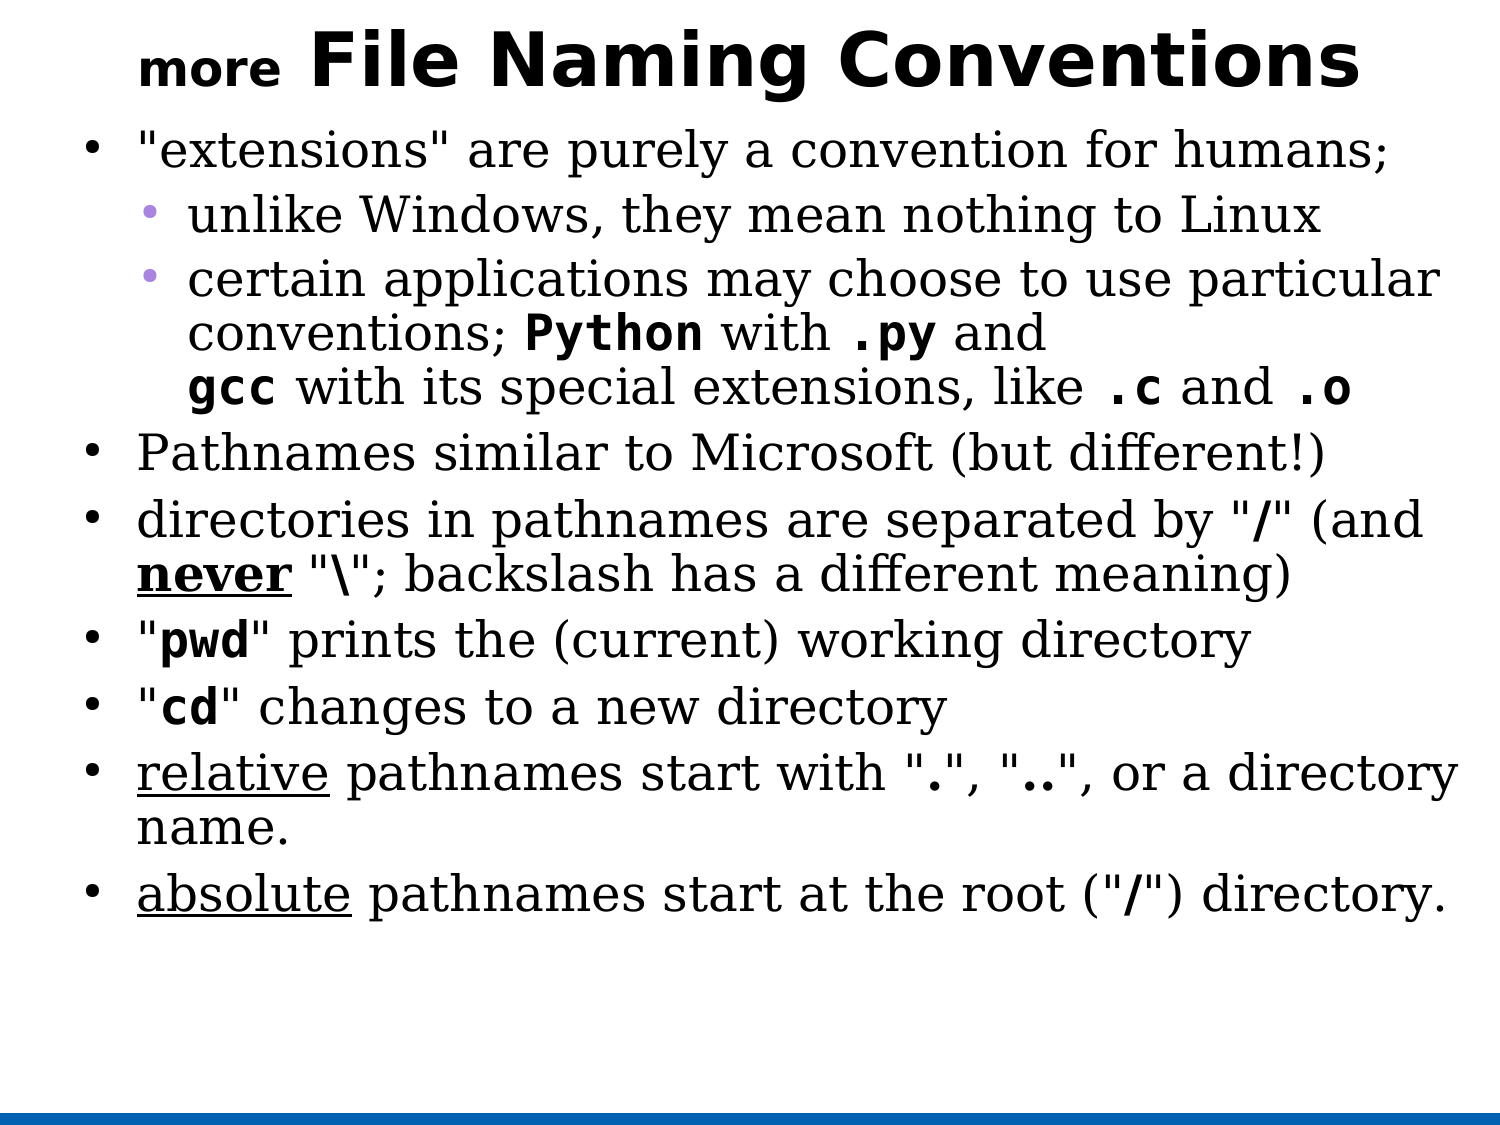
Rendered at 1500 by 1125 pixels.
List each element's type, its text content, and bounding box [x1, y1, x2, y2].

title more File Naming Conventions [37, 0, 1463, 113]
list "extensions" are purely a convention for humans; unlike Windows, they mean nothing to Linux certain applications may choose to use particular conventions; Python with .py and gcc with its special extensions, like .c and .o Pathnames similar to Microsoft (but different!) directories in pathnames are separated by "/" (and never "\"; backslash has a different meaning) "pwd" prints the (current) working directory "cd" changes to a new directory relative pathnames start with ".", "..", or a directory name. absolute pathnames start at the root ("/") directory. [51, 116, 1477, 1070]
